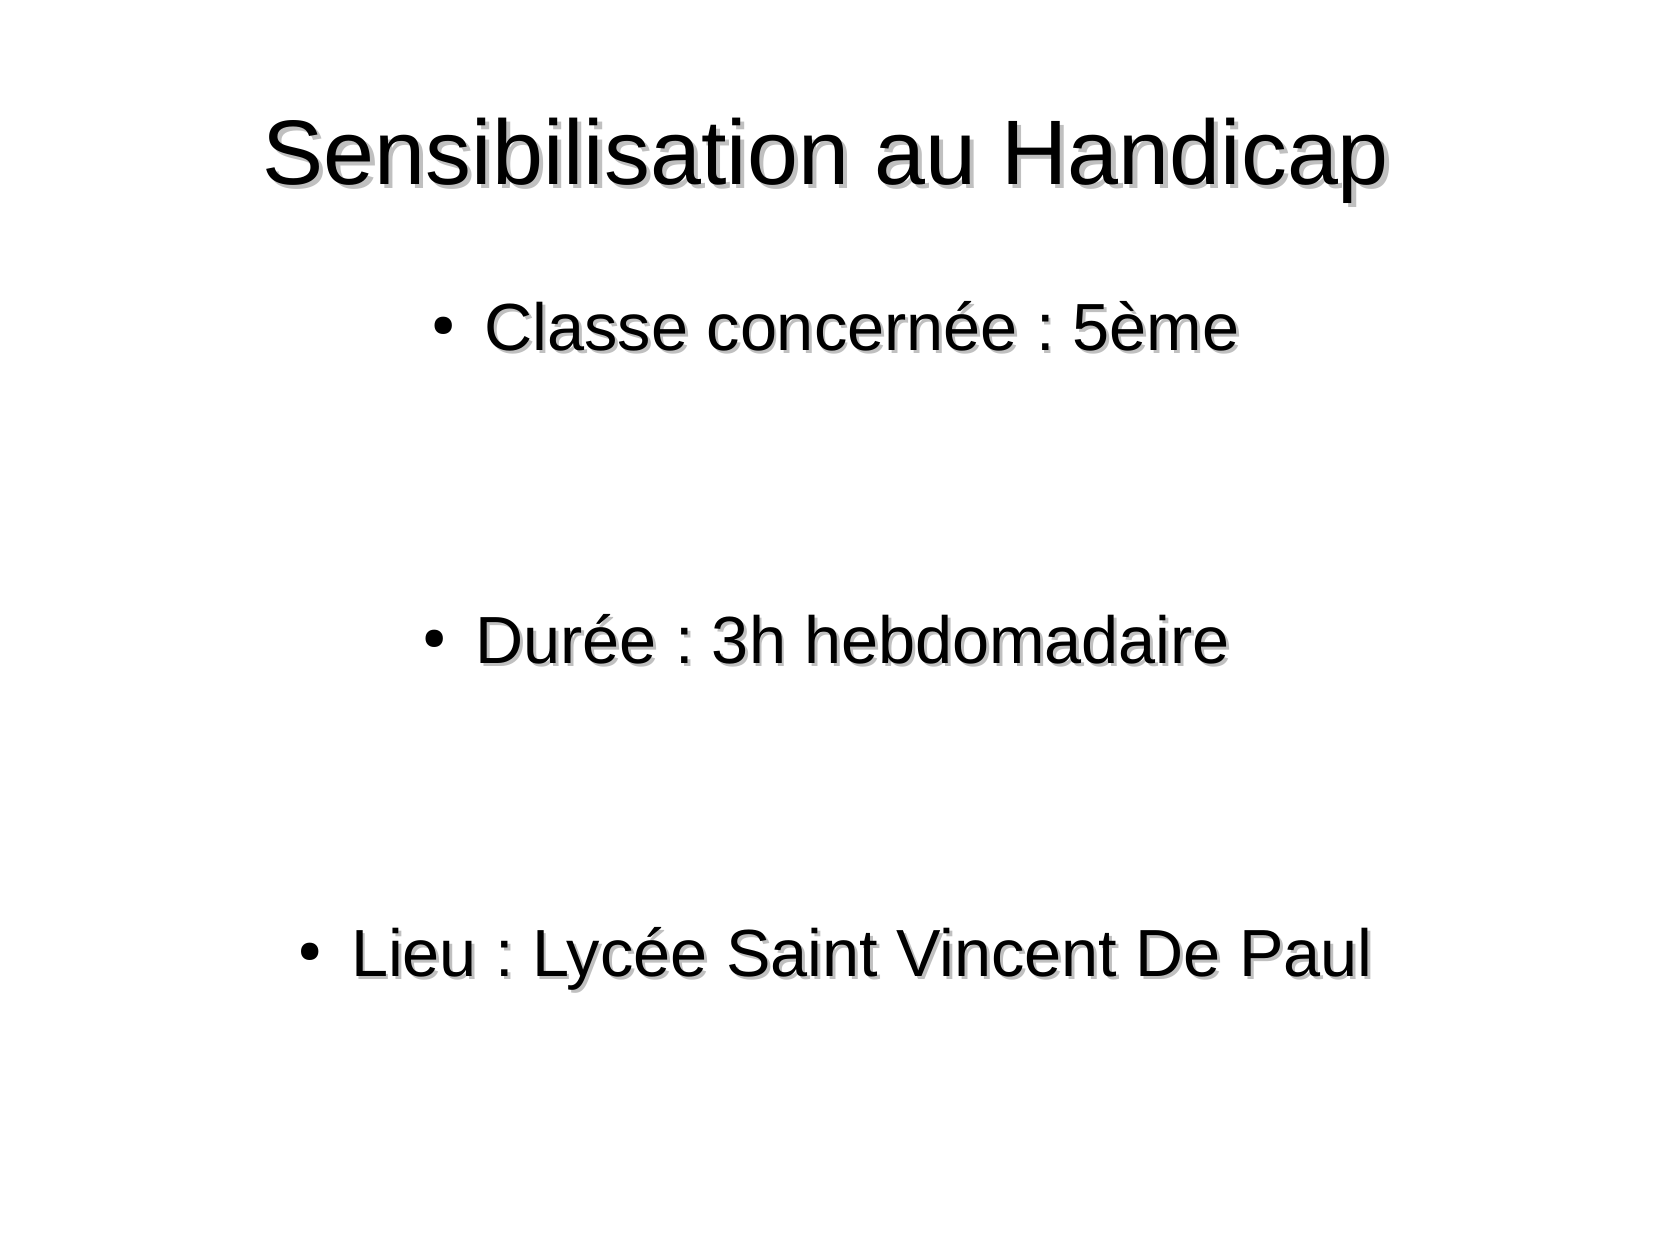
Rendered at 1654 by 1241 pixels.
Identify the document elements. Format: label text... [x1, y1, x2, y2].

title Sensibilisation au Handicap [82, 49, 1571, 257]
list Classe concernée : 5ème Durée : 3h hebdomadaire Lieu : Lycée Saint Vincent De Paul [82, 290, 1571, 1109]
